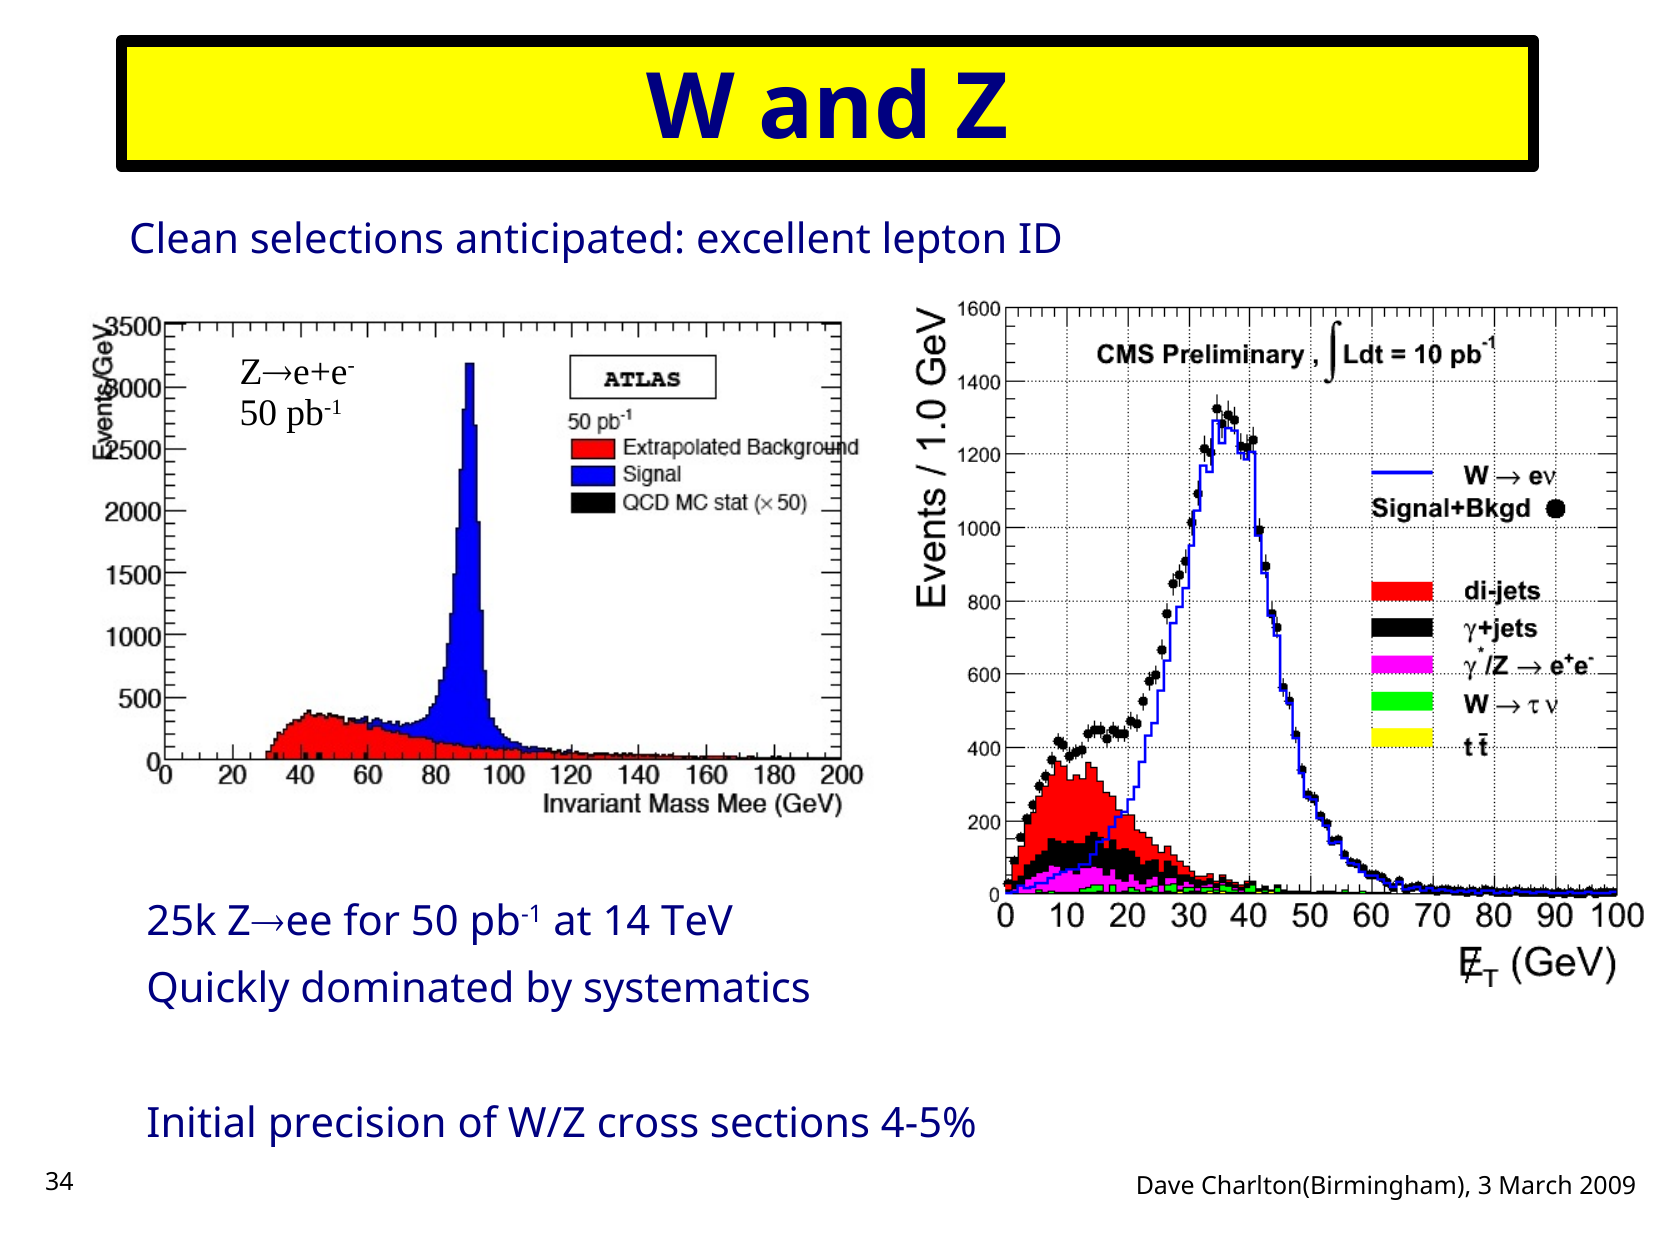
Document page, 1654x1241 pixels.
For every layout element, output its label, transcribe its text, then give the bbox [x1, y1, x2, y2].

text_box Clean selections anticipated: excellent lepton ID [129, 208, 1525, 1055]
text_box 25k Zee for 50 pb-1 at 14 TeV Quickly dominated by systematics Initial precision of W/Z cross sections 4-5% [131, 882, 1105, 1158]
text_box Ze+e- 50 pb-1 [224, 342, 370, 442]
picture [1525, 272, 1654, 987]
picture [63, 287, 907, 846]
title W and Z [121, 49, 1534, 158]
